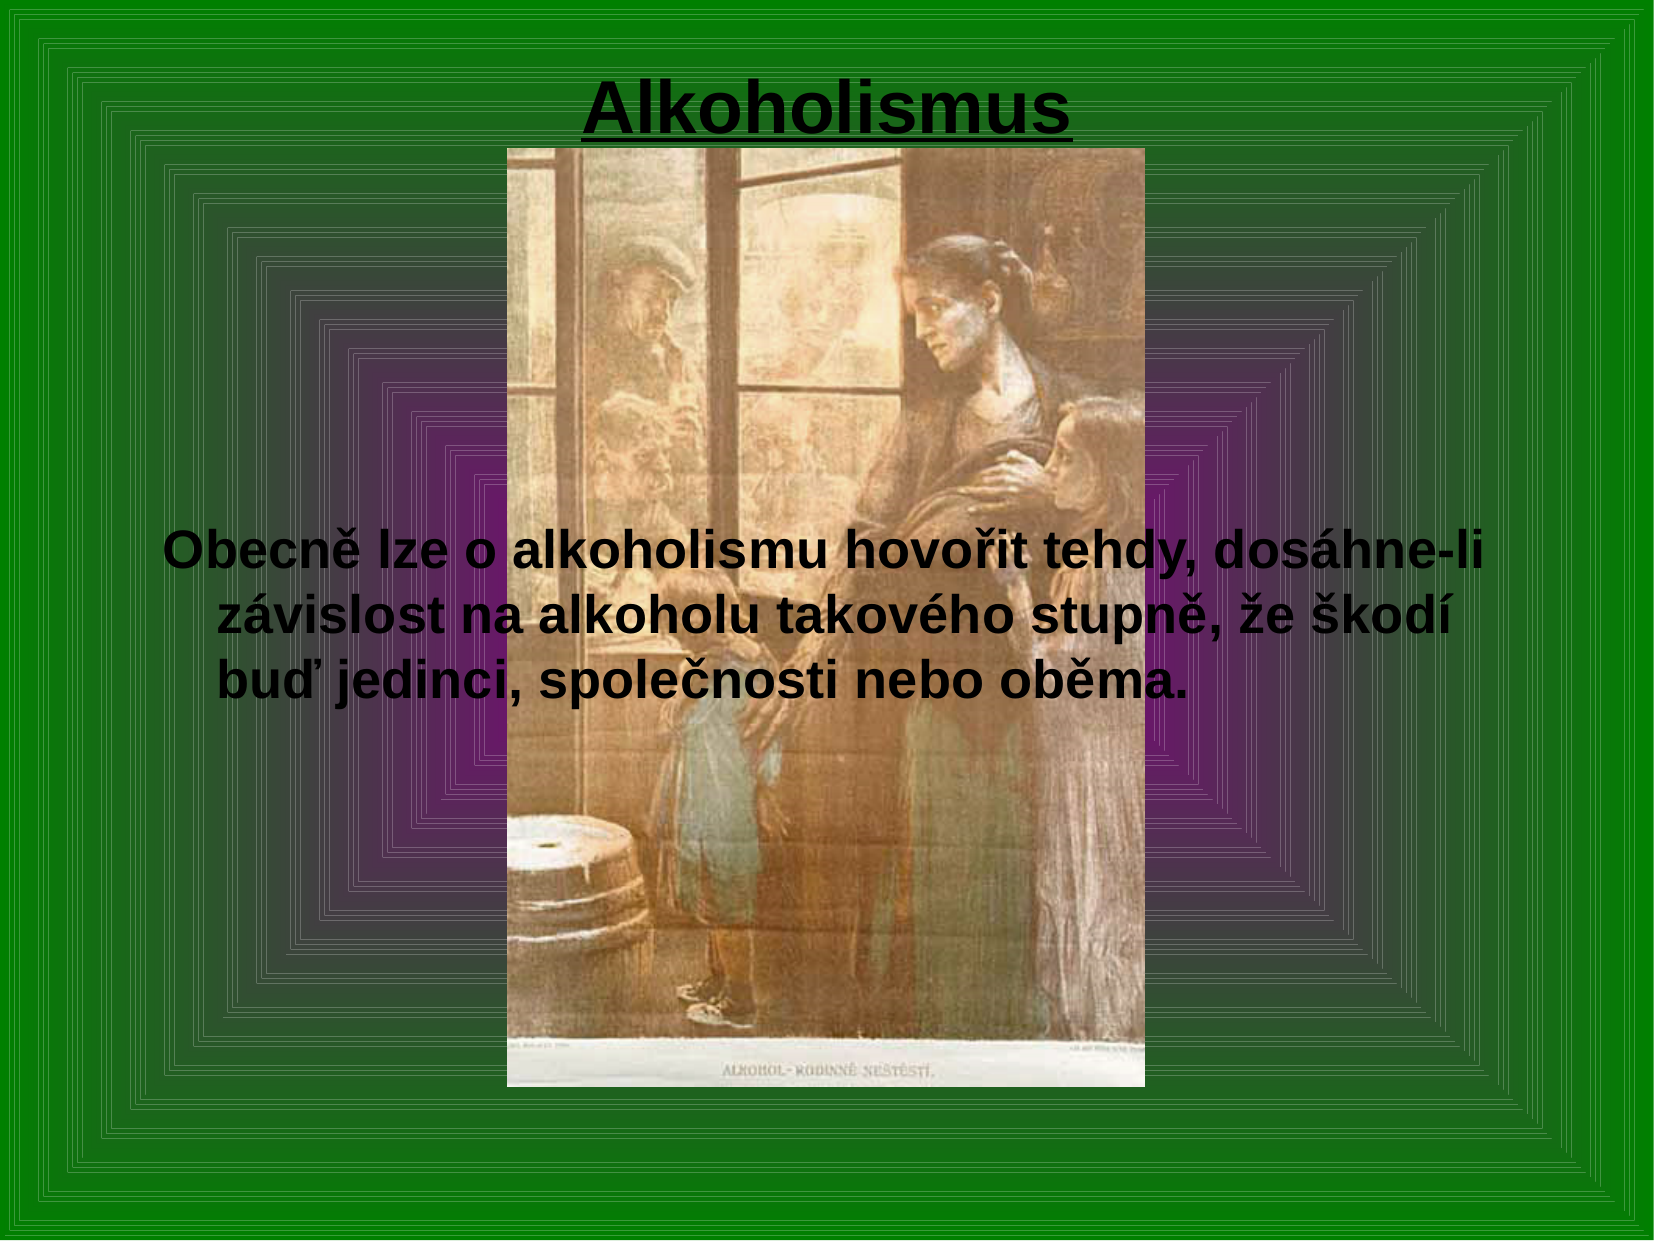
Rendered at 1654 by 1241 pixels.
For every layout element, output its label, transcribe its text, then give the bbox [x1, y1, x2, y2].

picture [507, 726, 1145, 1087]
picture [507, 208, 1145, 514]
title Alkoholismus [82, 0, 1571, 208]
list Obecně lze o alkoholismu hovořit tehdy, dosáhne-li závislost na alkoholu takového stupně, že škodí buď jedinci, společnosti nebo oběma. [74, 514, 1563, 726]
